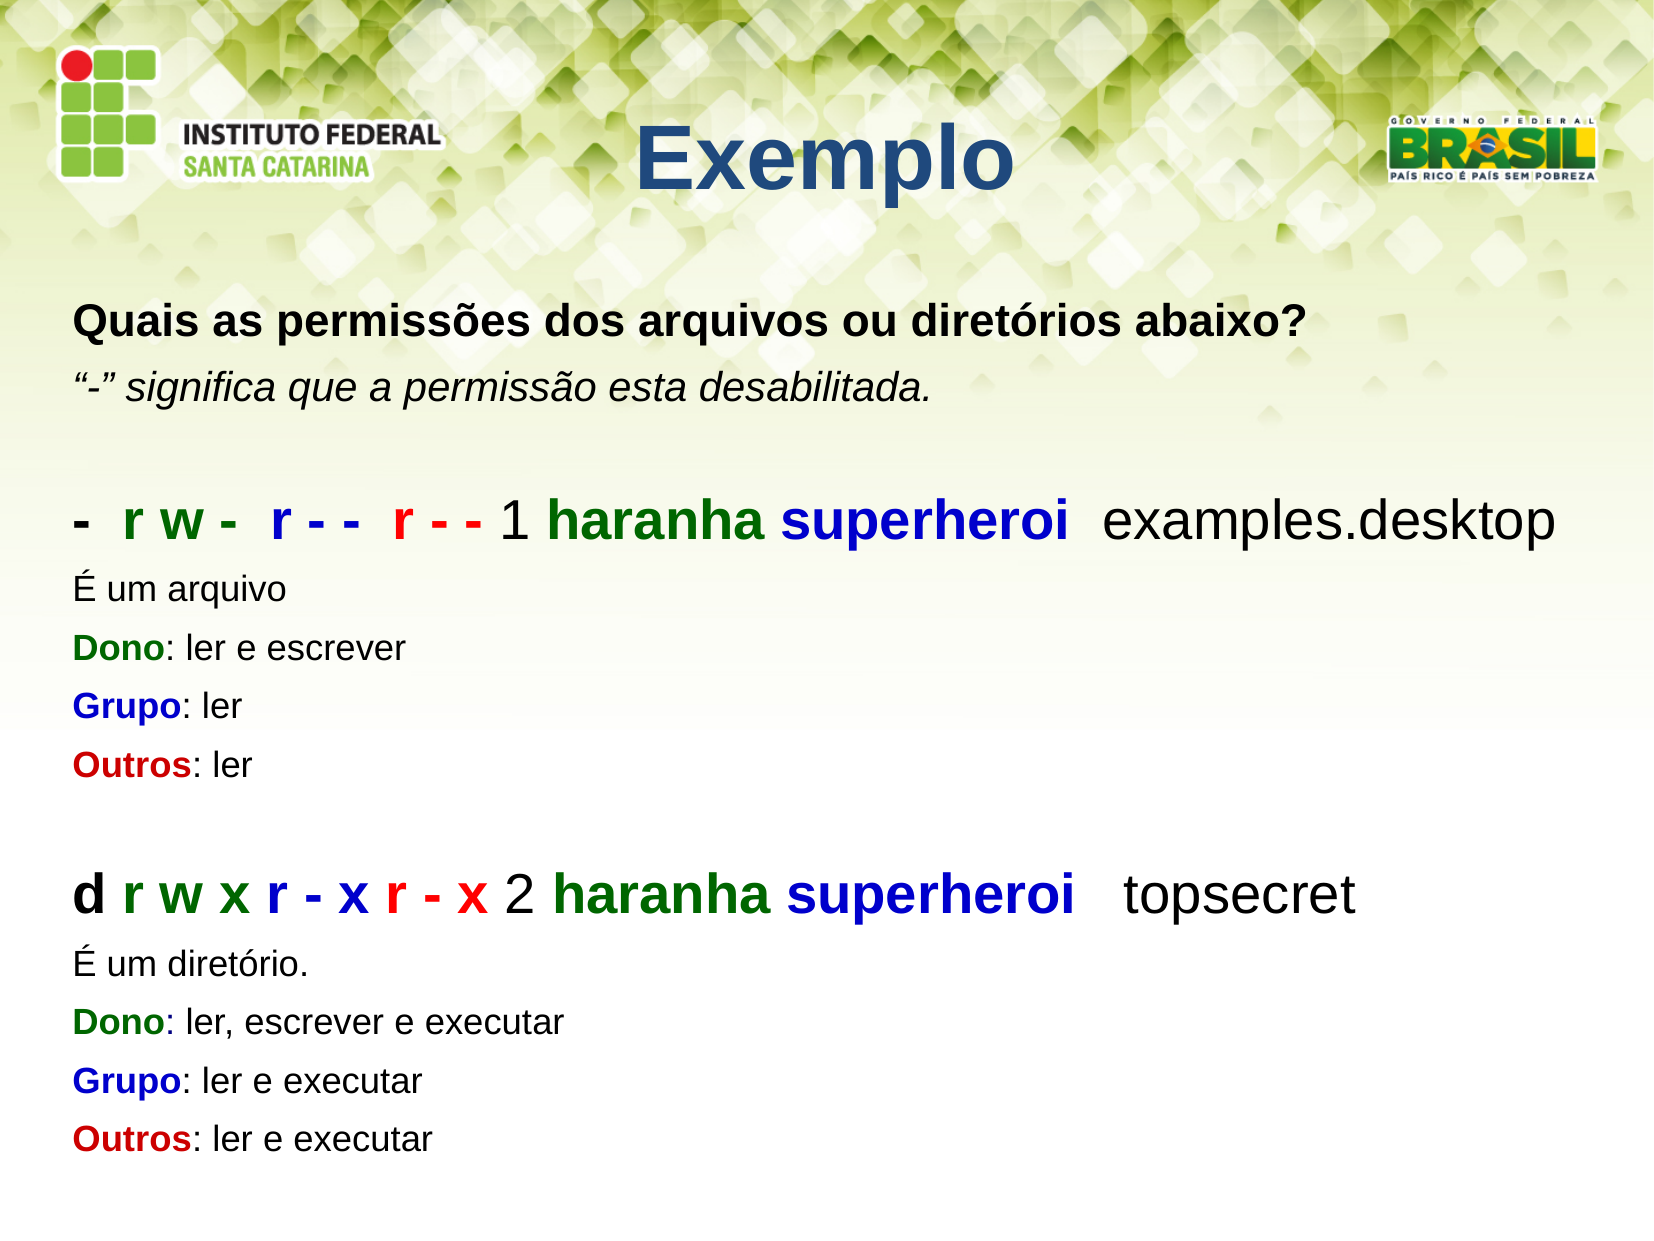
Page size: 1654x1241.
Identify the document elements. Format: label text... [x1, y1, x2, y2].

list Quais as permissões dos arquivos ou diretórios abaixo? “-” significa que a permissão esta desabilitada. - r w - r - - r - - 1 haranha superheroi examples.desktop É um arquivo Dono: ler e escrever Grupo: ler Outros: ler d r w x r - x r - x 2 haranha superheroi topsecret É um diretório. Dono: ler, escrever e executar Grupo: ler e executar Outros: ler e executar [44, 230, 1580, 1200]
title Exemplo [82, 42, 1570, 230]
picture [0, 0, 1654, 1241]
